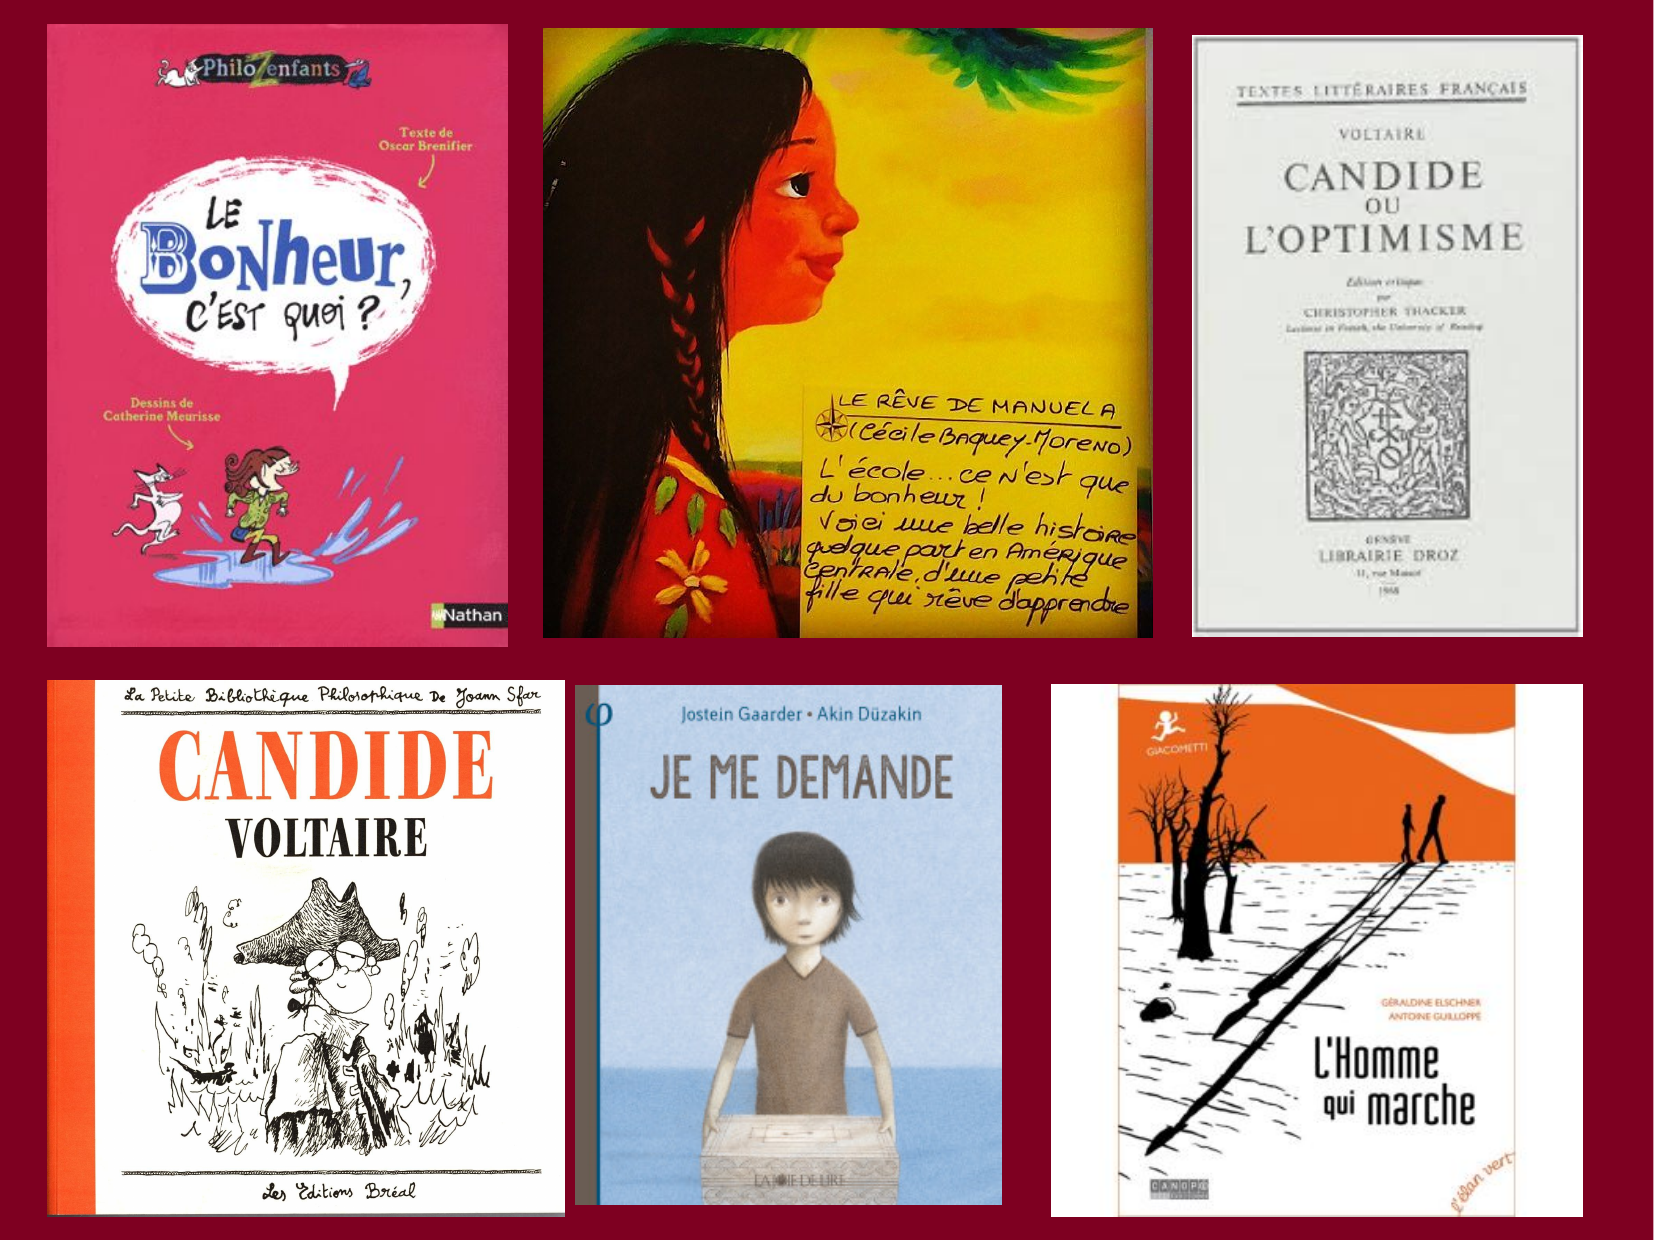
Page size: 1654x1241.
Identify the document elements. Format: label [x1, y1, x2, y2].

picture [47, 680, 565, 1217]
picture [1192, 35, 1583, 637]
picture [47, 24, 508, 647]
picture [543, 28, 1153, 638]
picture [575, 685, 1002, 1205]
picture [1051, 684, 1583, 1217]
